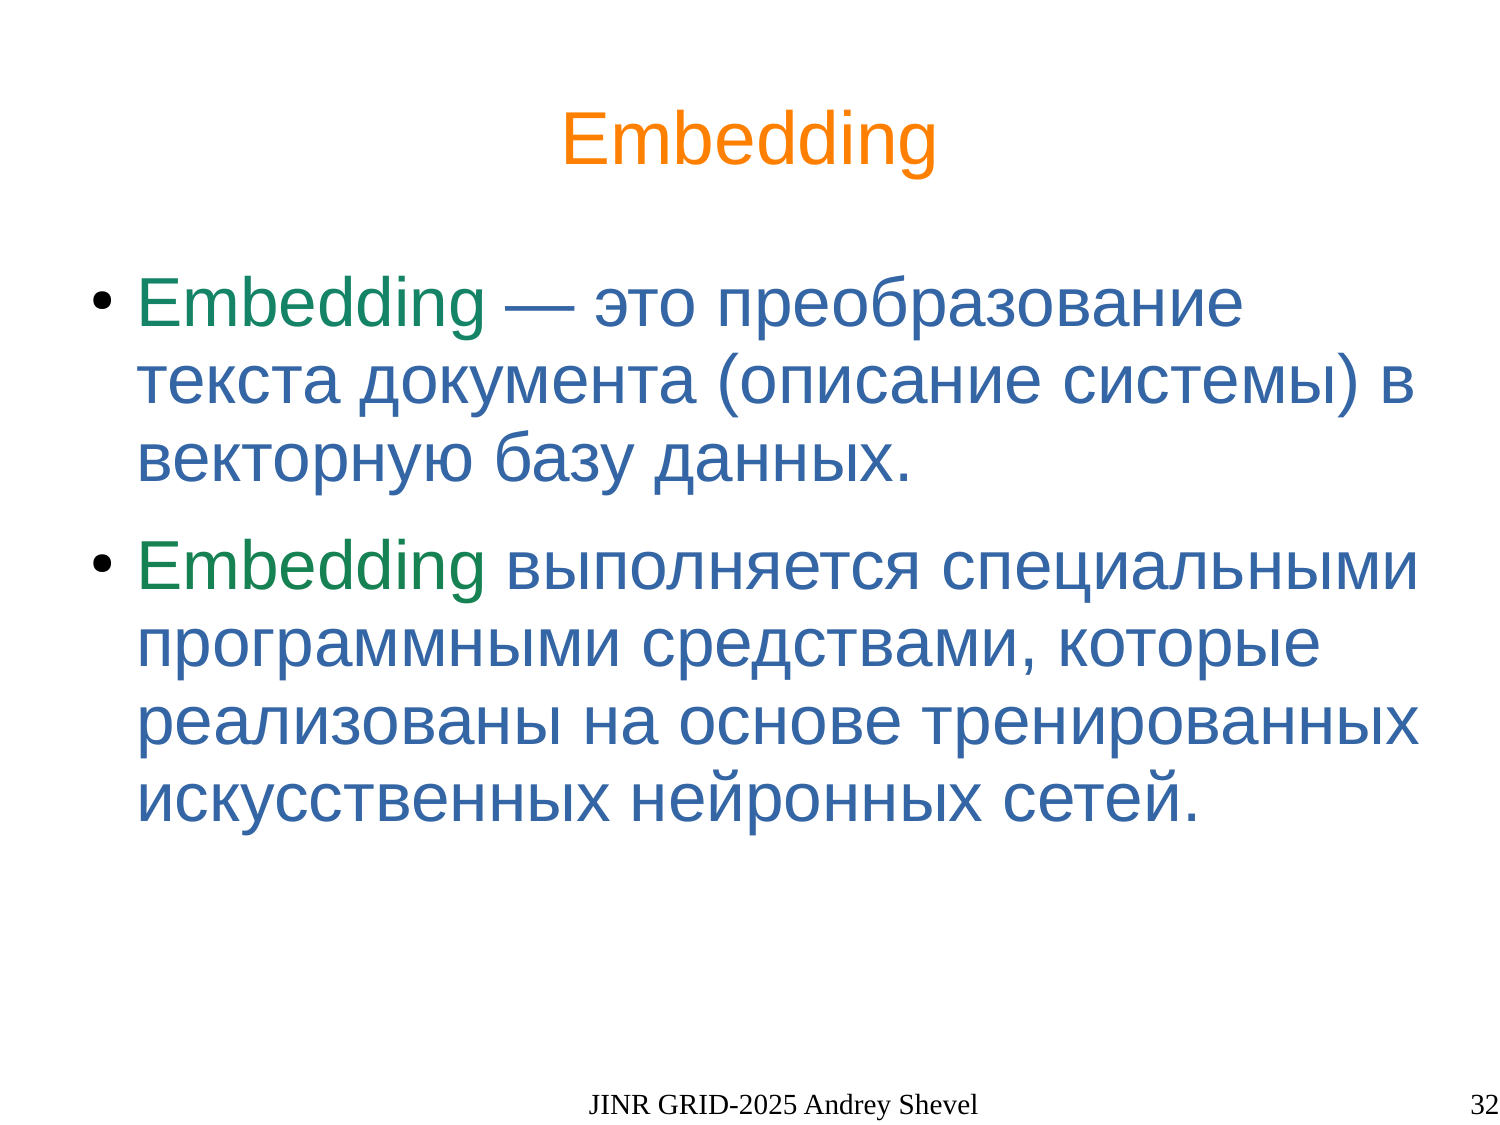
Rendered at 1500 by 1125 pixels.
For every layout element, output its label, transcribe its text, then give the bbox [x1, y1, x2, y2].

list Embedding — это преобразование текста документа (описание системы) в векторную базу данных. Embedding выполняется специальными программными средствами, которые реализованы на основе тренированных искусственных нейронных сетей. [75, 263, 1425, 916]
title Embedding [75, 37, 1425, 241]
